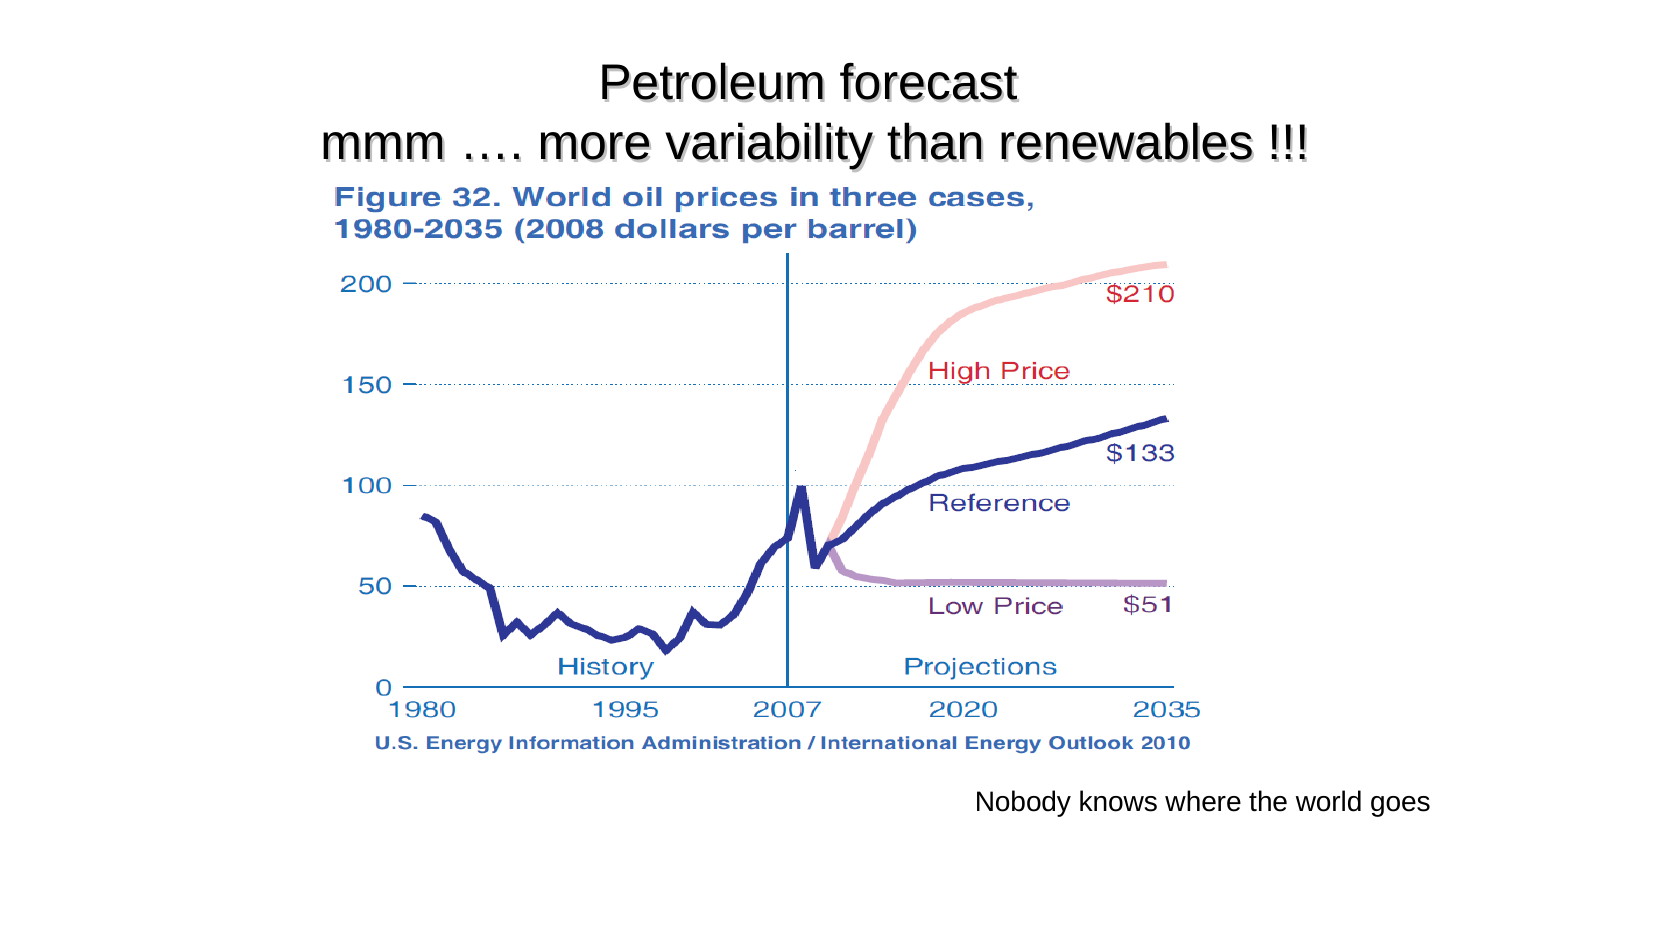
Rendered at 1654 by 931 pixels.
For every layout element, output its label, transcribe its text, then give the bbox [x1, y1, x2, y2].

picture [315, 178, 1211, 758]
title Petroleum forecast mmm …. more variability than renewables !!! [151, 79, 1479, 141]
text_box Nobody knows where the world goes [960, 778, 1636, 822]
